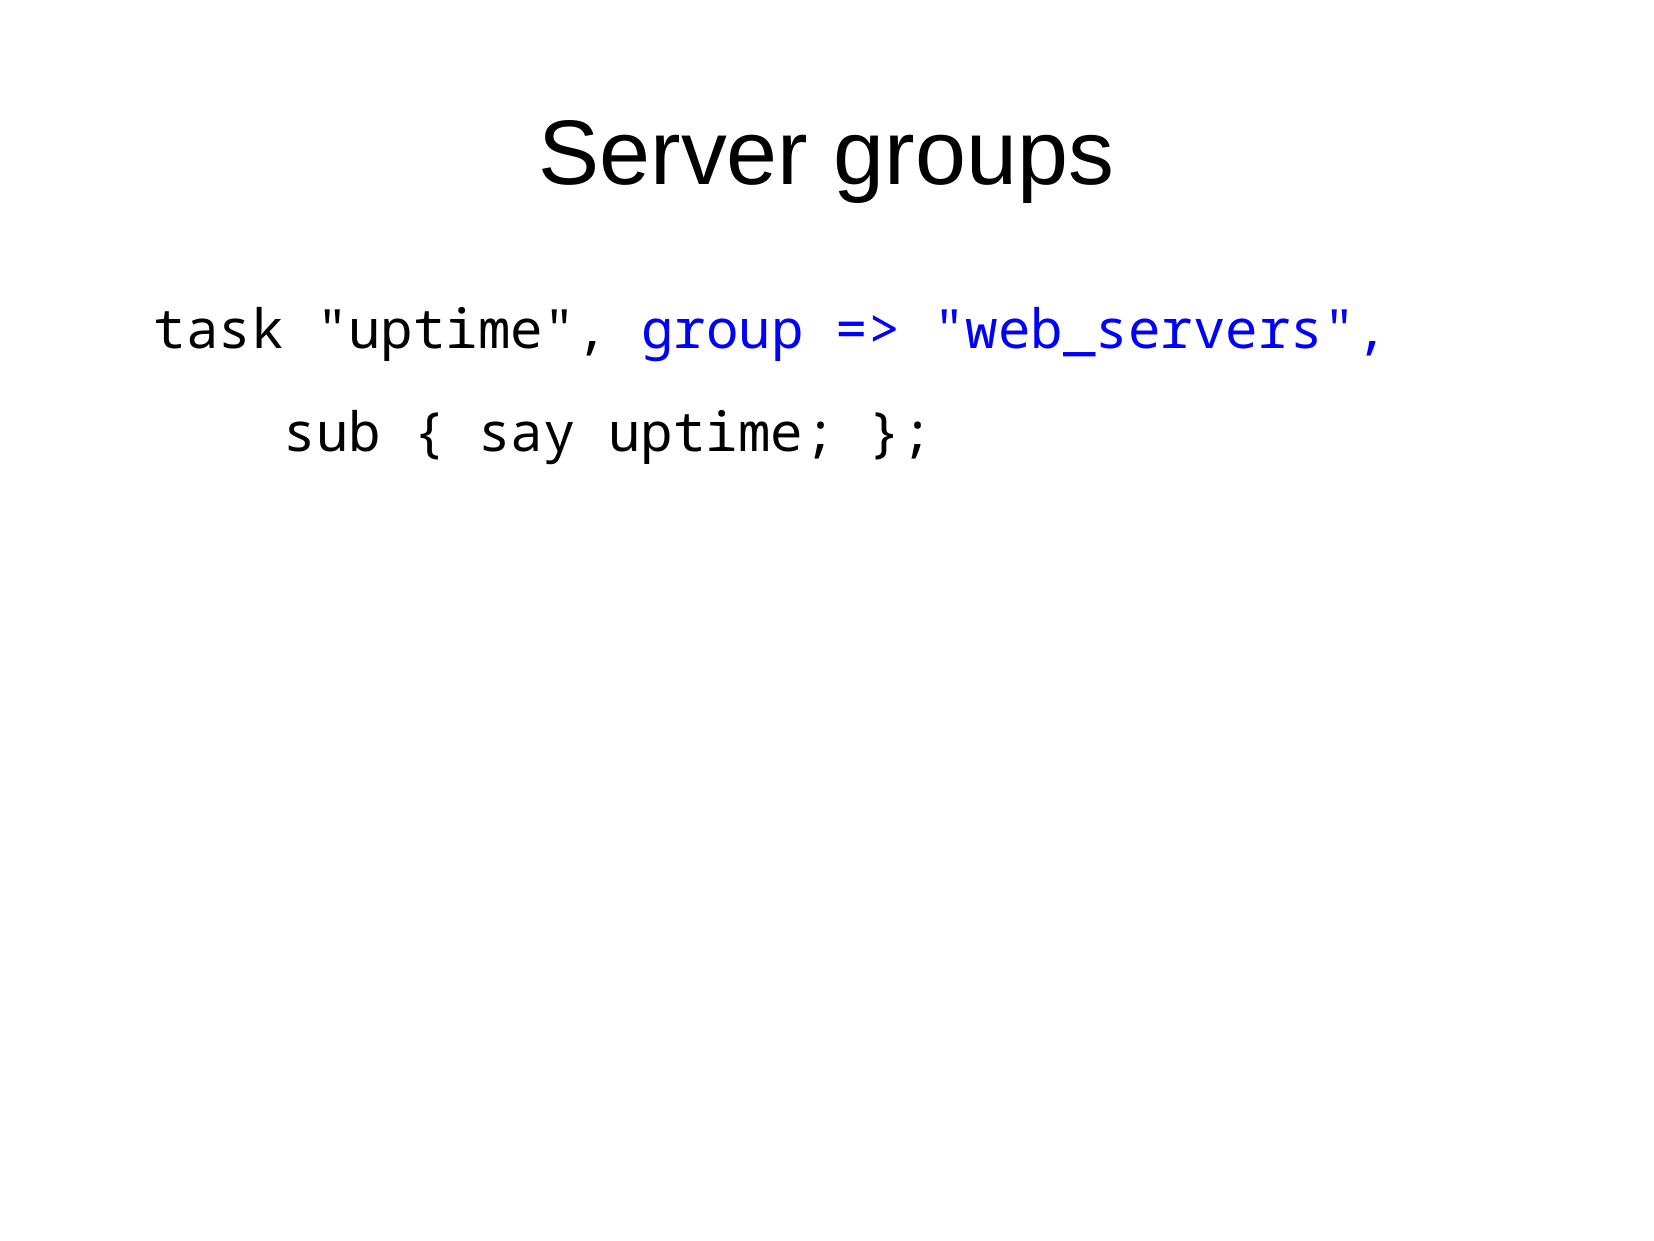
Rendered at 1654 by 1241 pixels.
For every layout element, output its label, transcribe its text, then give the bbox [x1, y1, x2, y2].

title Server groups [82, 49, 1571, 257]
list task "uptime", group => "web_servers", sub { say uptime; }; [82, 290, 1571, 1010]
